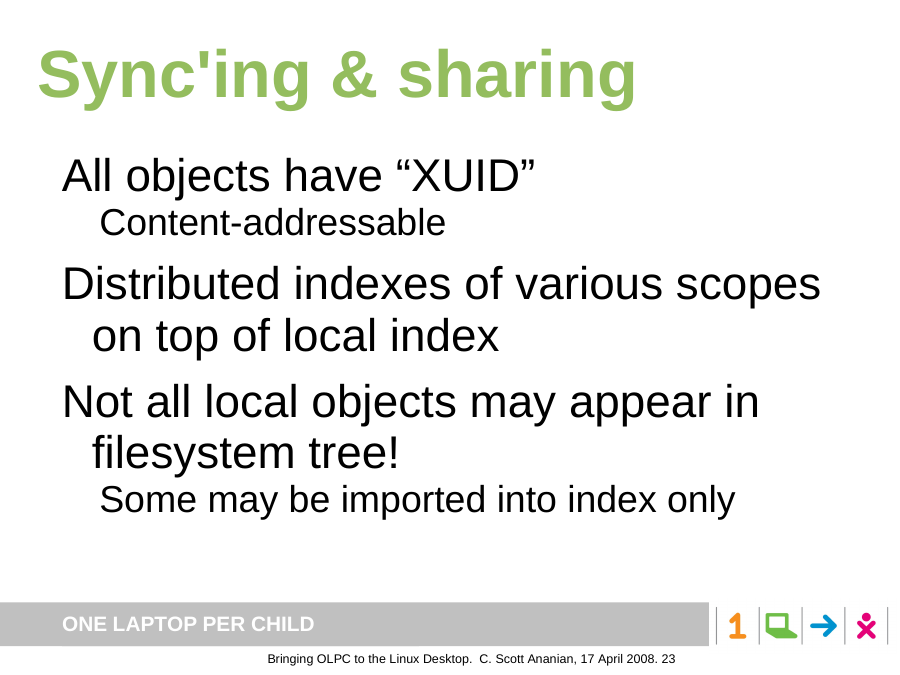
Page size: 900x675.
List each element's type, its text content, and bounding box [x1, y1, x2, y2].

list All objects have “XUID” Content-addressable Distributed indexes of various scopes on top of local index Not all local objects may appear in filesystem tree! Some may be imported into index only [61, 150, 844, 675]
picture [844, 598, 897, 654]
title Sync'ing & sharing [37, 37, 856, 225]
